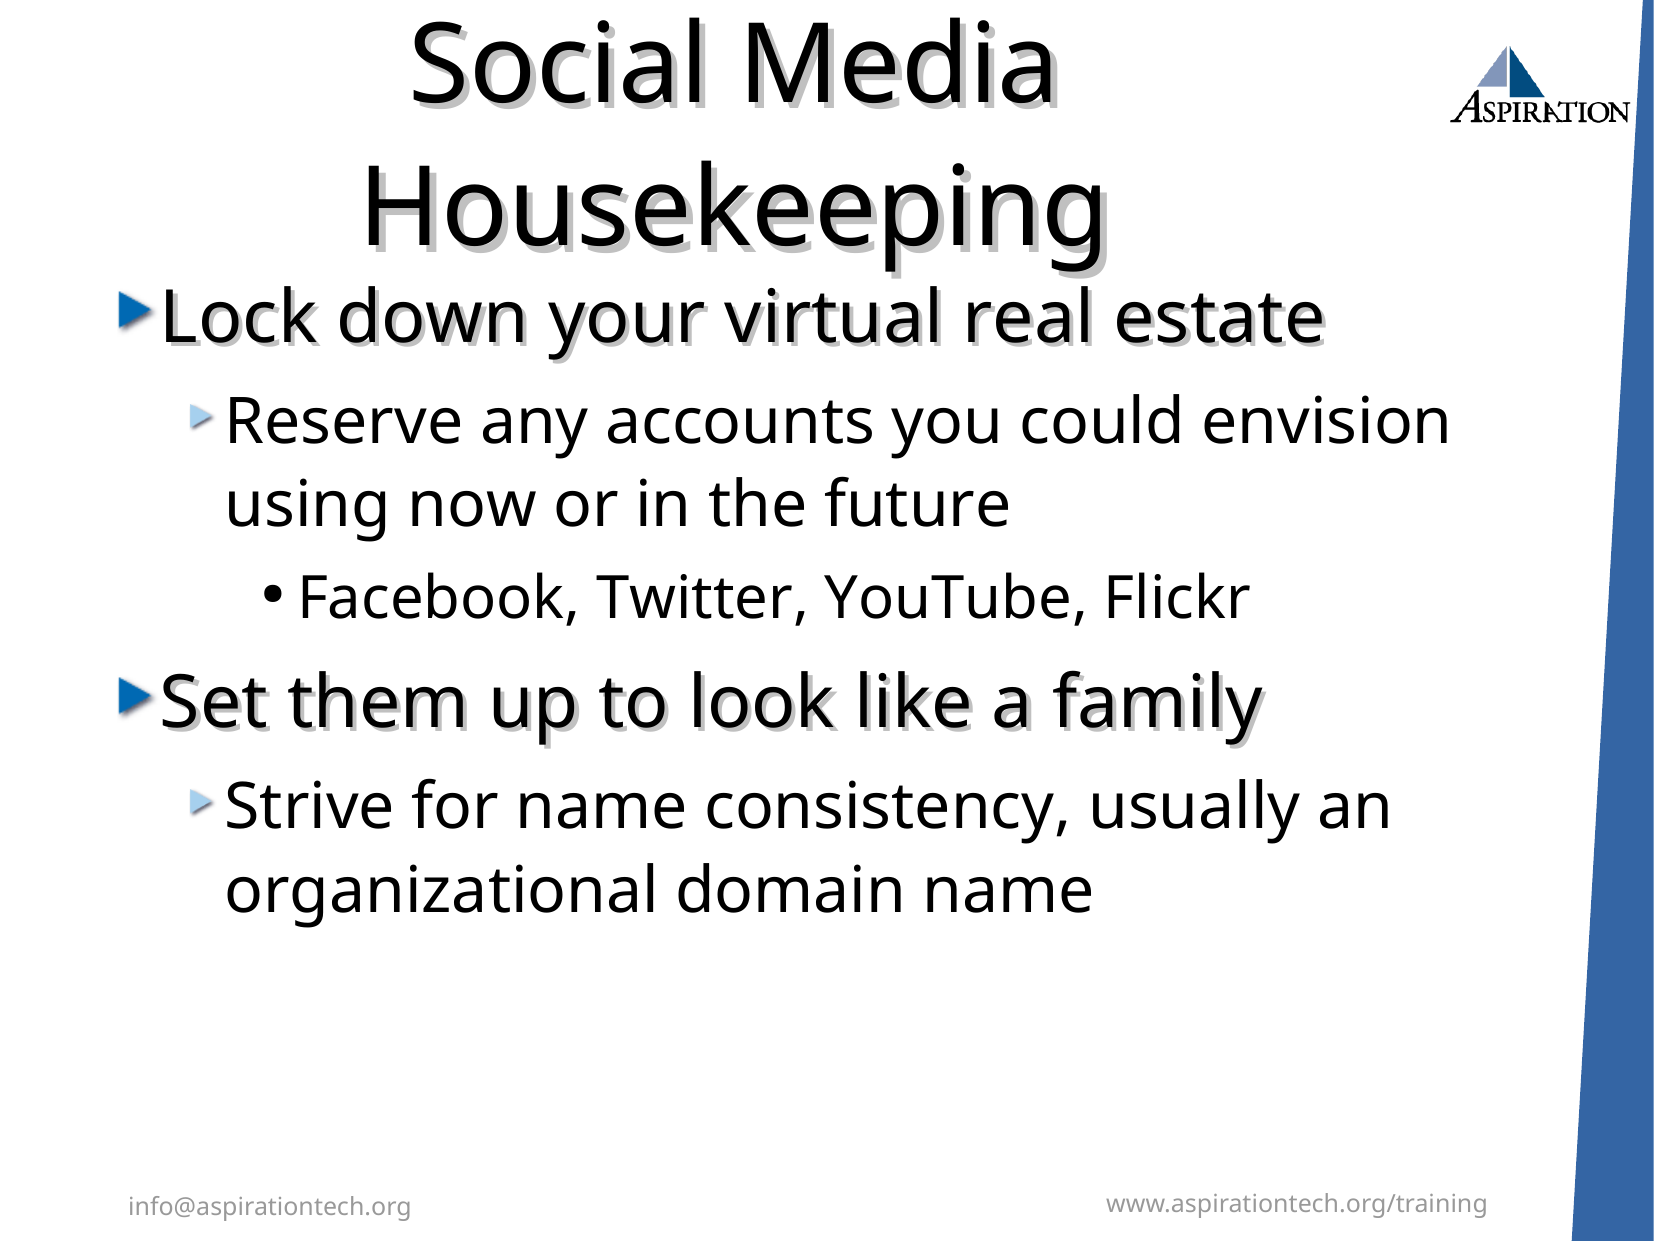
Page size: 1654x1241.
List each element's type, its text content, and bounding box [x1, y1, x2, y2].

list Lock down your virtual real estate Reserve any accounts you could envision using now or in the future Facebook, Twitter, YouTube, Flickr Set them up to look like a family Strive for name consistency, usually an organizational domain name [54, 263, 1595, 983]
picture [1450, 46, 1631, 132]
title Social Media Housekeeping [54, 21, 1415, 227]
